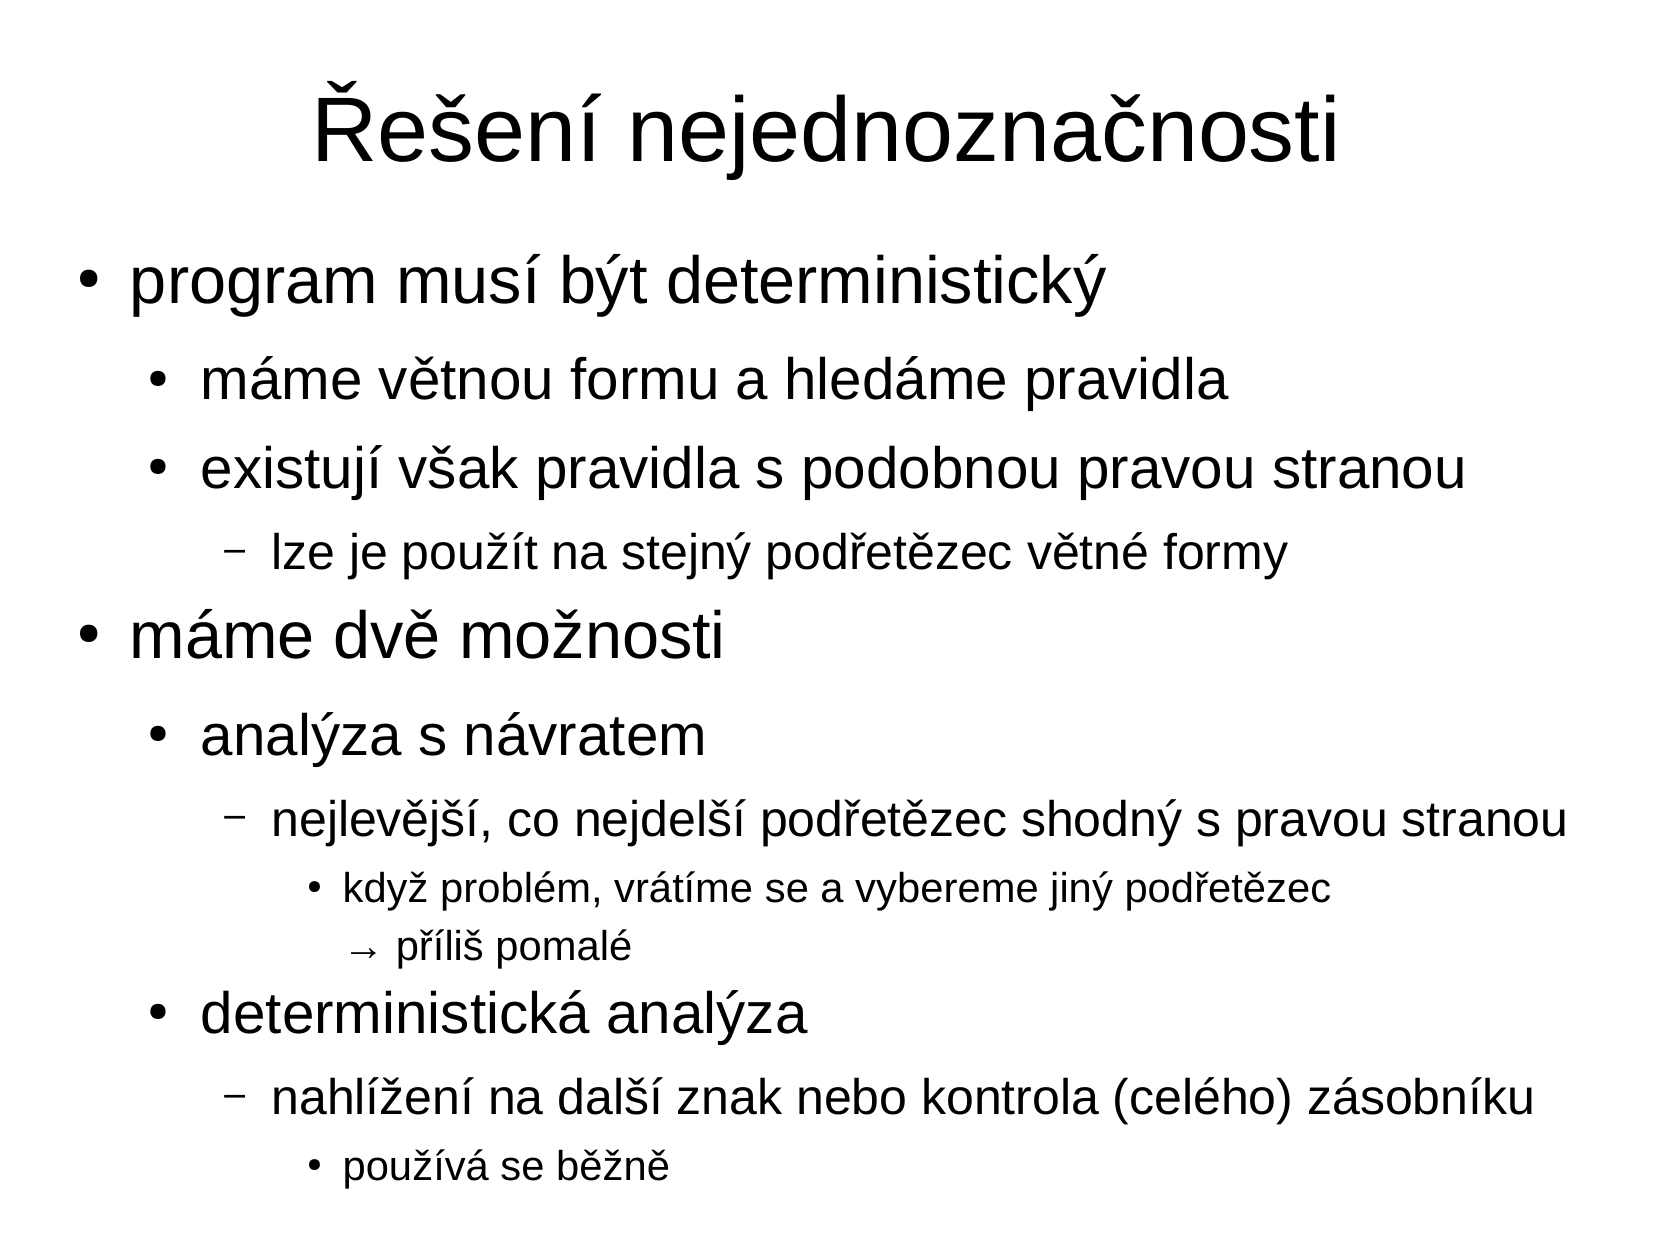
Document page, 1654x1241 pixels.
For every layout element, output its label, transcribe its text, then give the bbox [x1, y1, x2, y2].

list program musí být deterministický máme větnou formu a hledáme pravidla existují však pravidla s podobnou pravou stranou lze je použít na stejný podřetězec větné formy máme dvě možnosti analýza s návratem nejlevější, co nejdelší podřetězec shodný s pravou stranou když problém, vrátíme se a vybereme jiný podřetězec → příliš pomalé deterministická analýza nahlížení na další znak nebo kontrola (celého) zásobníku používá se běžně [59, 242, 1601, 1190]
title Řešení nejednoznačnosti [82, 33, 1571, 226]
